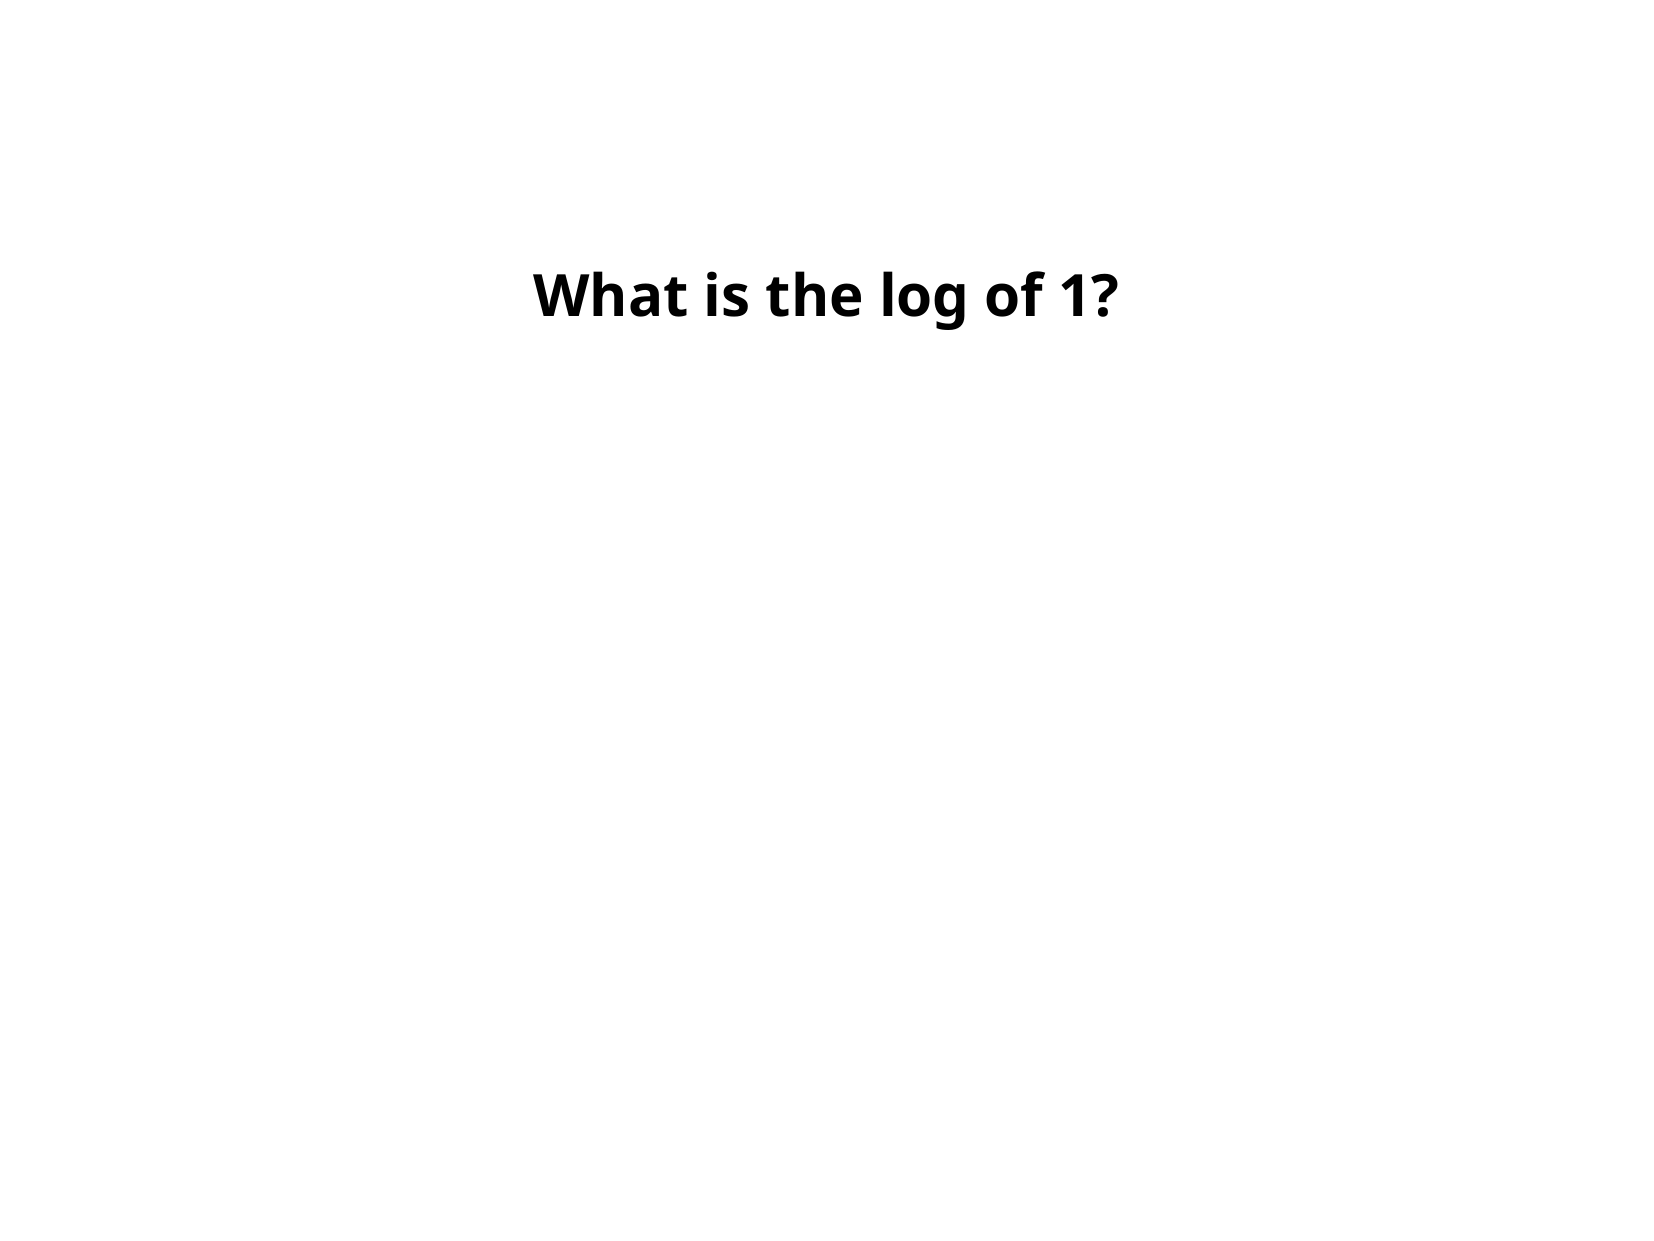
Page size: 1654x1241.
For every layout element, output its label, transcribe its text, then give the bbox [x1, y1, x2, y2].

text_box What is the log of 1? [0, 246, 1654, 343]
